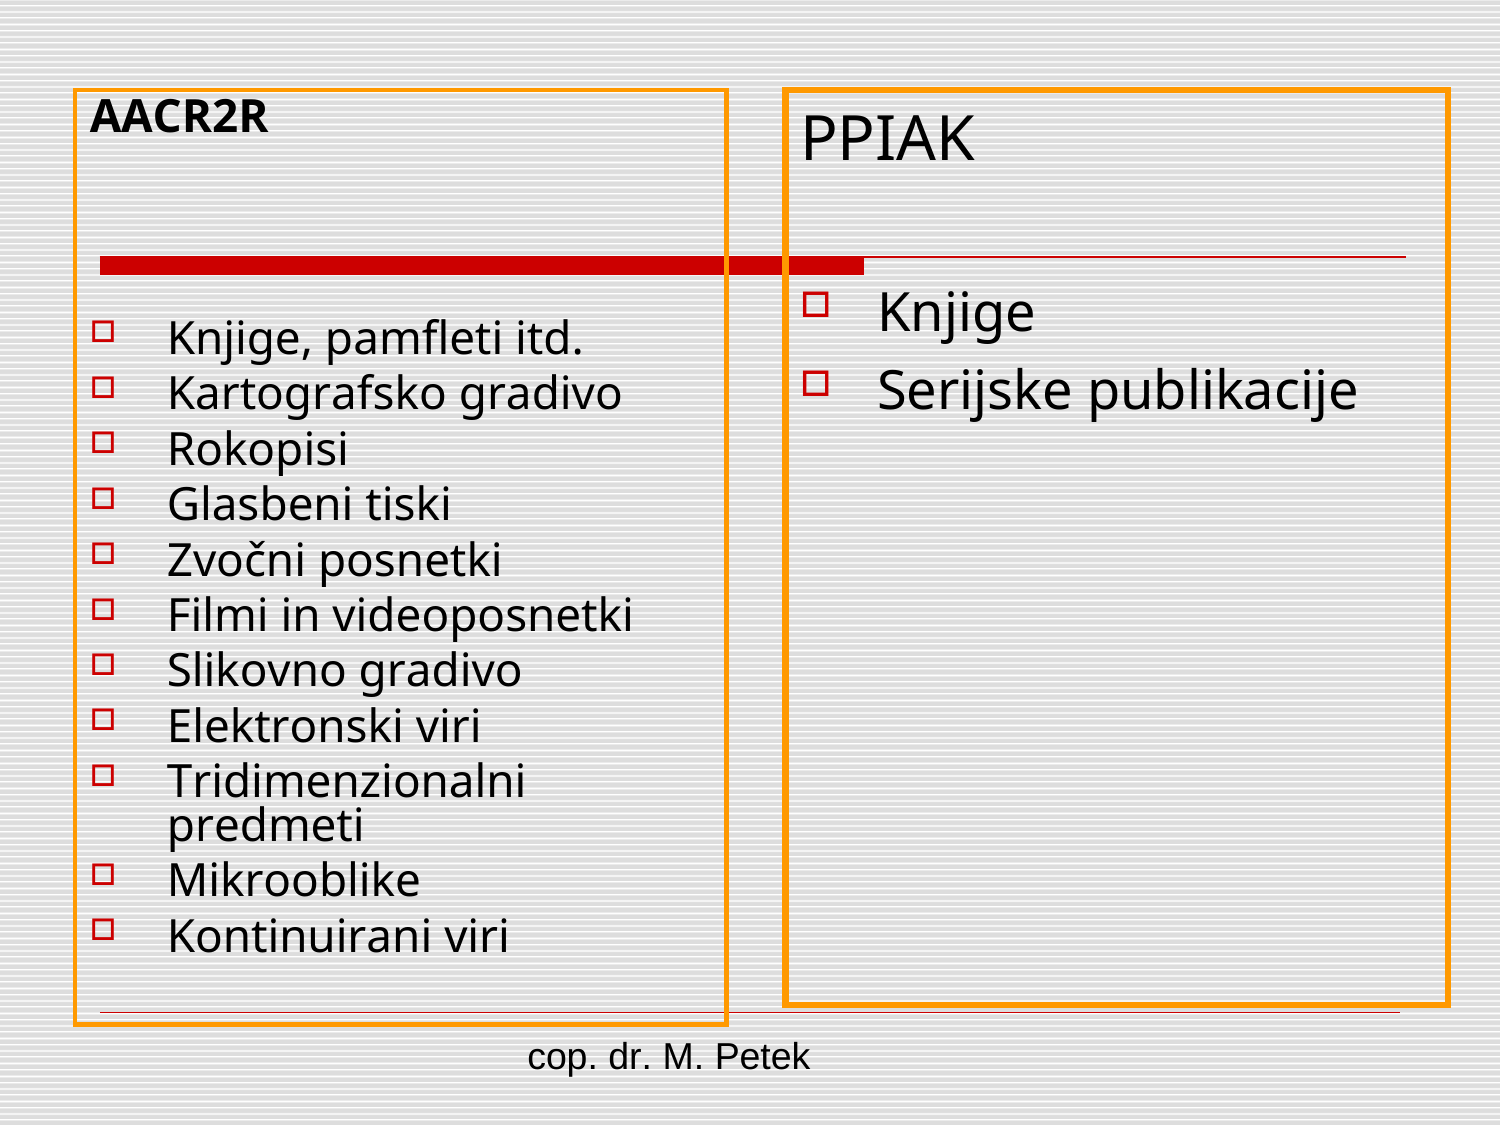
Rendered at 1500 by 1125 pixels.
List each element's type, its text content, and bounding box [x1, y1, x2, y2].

list PPIAK Knjige Serijske publikacije [785, 90, 1448, 1005]
picture [0, 0, 1500, 1125]
list AACR2R Knjige, pamfleti itd. Kartografsko gradivo Rokopisi Glasbeni tiski Zvočni posnetki Filmi in videoposnetki Slikovno gradivo Elektronski viri Tridimenzionalni predmeti Mikrooblike Kontinuirani viri [74, 90, 727, 1000]
